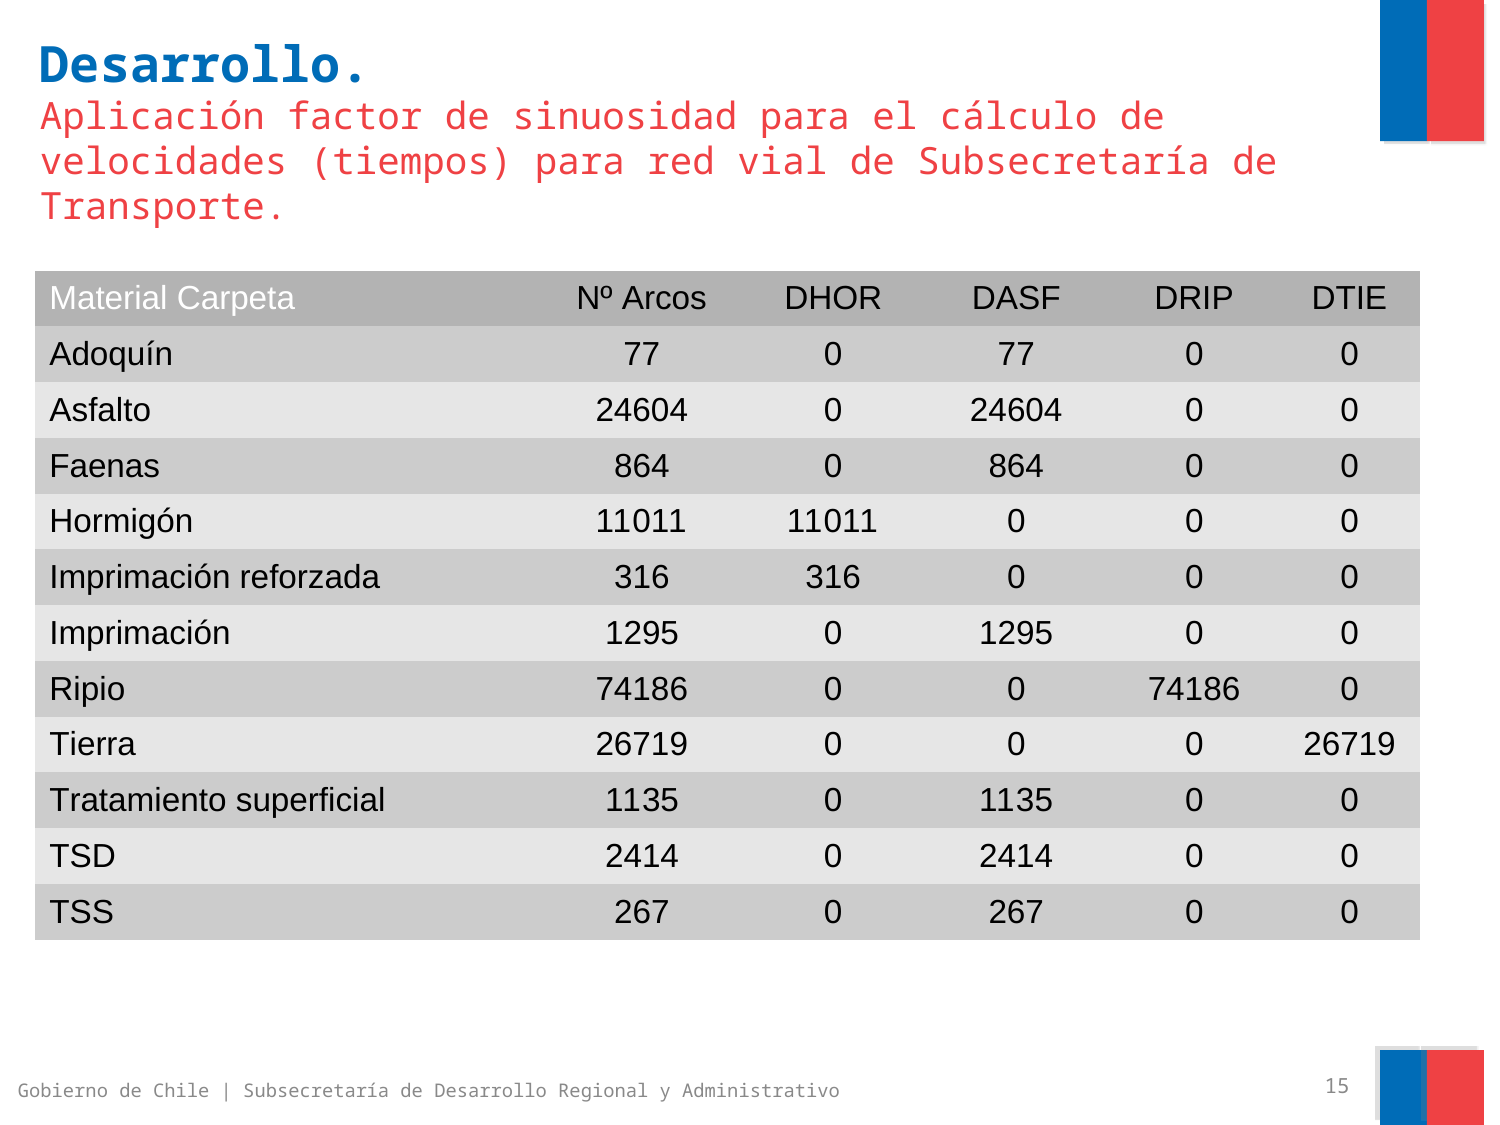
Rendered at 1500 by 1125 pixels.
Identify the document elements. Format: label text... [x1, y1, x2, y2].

table_cell 0 [923, 661, 1109, 717]
table_cell 0 [1279, 549, 1420, 605]
table_cell 0 [1279, 605, 1420, 661]
table_cell 0 [1109, 772, 1279, 828]
table_header DTIE [1279, 271, 1420, 326]
table_cell Hormigón [35, 494, 541, 549]
table_cell 0 [1279, 382, 1420, 438]
table_cell 0 [1279, 494, 1420, 549]
table_cell 1295 [541, 605, 743, 661]
table_header DHOR [743, 271, 923, 326]
table_header DASF [923, 271, 1109, 326]
table_header Nº Arcos [541, 271, 743, 326]
table_cell Tratamiento superficial [35, 772, 541, 828]
table_cell 1295 [923, 605, 1109, 661]
table_cell 0 [743, 326, 923, 382]
table_cell Faenas [35, 438, 541, 494]
table_cell 24604 [923, 382, 1109, 438]
title Desarrollo. Aplicación factor de sinuosidad para el cálculo de velocidades (tiempos) para red vial de Subsecretaría de Transporte. [24, 24, 1365, 213]
table_cell 0 [743, 438, 923, 494]
table_cell 77 [541, 326, 743, 382]
table_cell 0 [1109, 828, 1279, 884]
table_cell 0 [743, 828, 923, 884]
table_cell 864 [541, 438, 743, 494]
table_cell 0 [1279, 772, 1420, 828]
table_cell 0 [1109, 605, 1279, 661]
table_cell 26719 [1279, 717, 1420, 772]
text_box <número> [1014, 1070, 1365, 1103]
table_cell 0 [743, 661, 923, 717]
table_cell 2414 [923, 828, 1109, 884]
table_cell 0 [1109, 717, 1279, 772]
table_cell 26719 [541, 717, 743, 772]
table_cell 24604 [541, 382, 743, 438]
table_cell 0 [923, 494, 1109, 549]
table_cell TSS [35, 884, 541, 940]
table_cell 0 [1109, 494, 1279, 549]
table_cell 0 [743, 717, 923, 772]
table_cell 0 [1279, 326, 1420, 382]
text_box Gobierno de Chile | Subsecretaría de Desarrollo Regional y Administrativo [3, 1070, 976, 1112]
table_cell 0 [1109, 326, 1279, 382]
table_cell Adoquín [35, 326, 541, 382]
table_cell 0 [743, 605, 923, 661]
table_cell 0 [743, 772, 923, 828]
table_cell 0 [1109, 438, 1279, 494]
table_cell 2414 [541, 828, 743, 884]
table_cell 77 [923, 326, 1109, 382]
table_cell 0 [923, 549, 1109, 605]
table_cell Tierra [35, 717, 541, 772]
table_cell TSD [35, 828, 541, 884]
table_cell 11011 [541, 494, 743, 549]
table_cell 0 [1109, 884, 1279, 940]
table_cell 864 [923, 438, 1109, 494]
table_cell 0 [1109, 549, 1279, 605]
table_cell 0 [923, 717, 1109, 772]
table_cell 0 [1279, 884, 1420, 940]
table_cell 0 [743, 382, 923, 438]
table_header Material Carpeta [35, 271, 541, 326]
table_cell Asfalto [35, 382, 541, 438]
table_cell 267 [923, 884, 1109, 940]
table_cell 74186 [541, 661, 743, 717]
table_cell 0 [1279, 438, 1420, 494]
table_cell 1135 [923, 772, 1109, 828]
table_cell 0 [1279, 661, 1420, 717]
table_cell 1135 [541, 772, 743, 828]
table_cell 0 [1109, 382, 1279, 438]
table_cell 0 [743, 884, 923, 940]
table_cell 316 [541, 549, 743, 605]
table_cell 11011 [743, 494, 923, 549]
table_cell Imprimación reforzada [35, 549, 541, 605]
table_cell 267 [541, 884, 743, 940]
table_header DRIP [1109, 271, 1279, 326]
table_cell 316 [743, 549, 923, 605]
table_cell Imprimación [35, 605, 541, 661]
table_cell 0 [1279, 828, 1420, 884]
table_cell 74186 [1109, 661, 1279, 717]
table_cell Ripio [35, 661, 541, 717]
